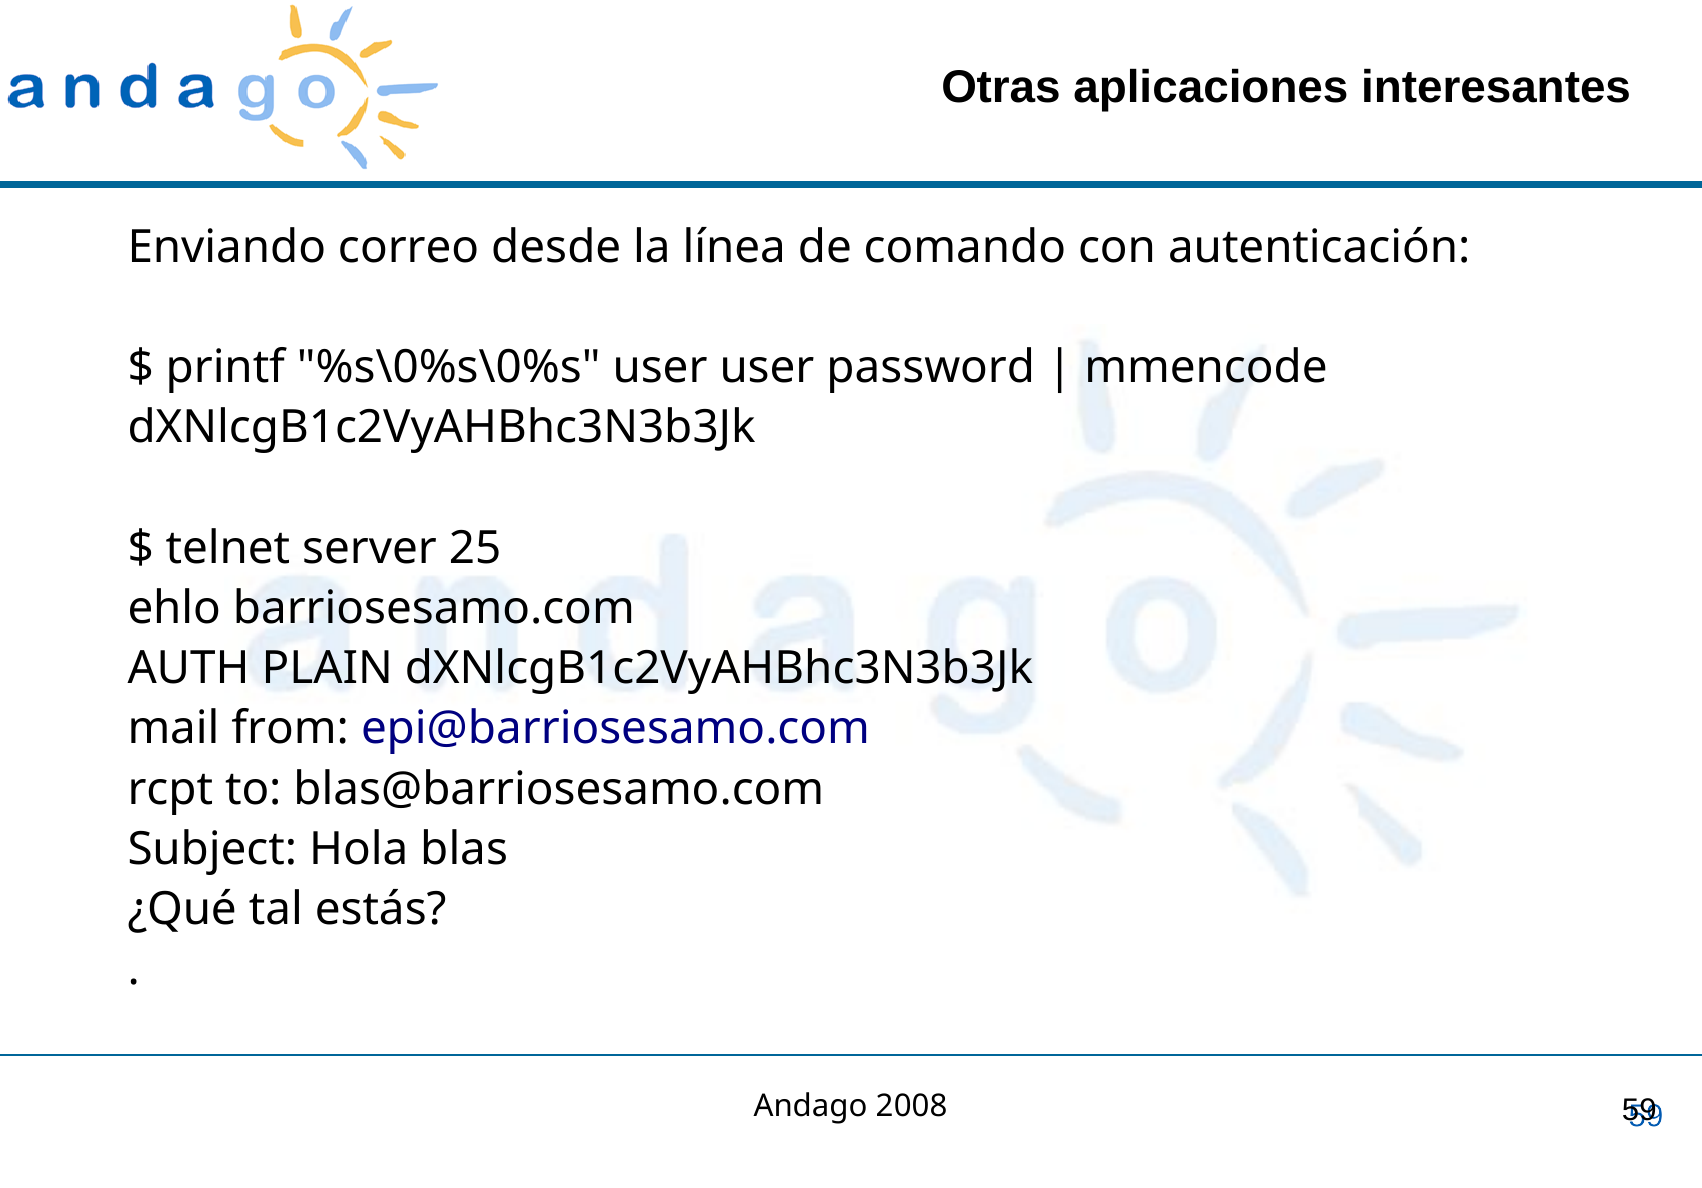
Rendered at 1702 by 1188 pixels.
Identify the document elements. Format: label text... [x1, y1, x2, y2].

subtitle Enviando correo desde la línea de comando con autenticación: $ printf "%s\0%s\0%s" user user password | mmencode dXNlcgB1c2VyAHBhc3N3b3Jk $ telnet server 25 ehlo barriosesamo.com AUTH PLAIN dXNlcgB1c2VyAHBhc3N3b3Jk mail from: epi@barriosesamo.com rcpt to: blas@barriosesamo.com Subject: Hola blas ¿Qué tal estás? . [127, 260, 1575, 1138]
title Otras aplicaciones interesantes [255, 0, 1702, 182]
picture [0, 0, 255, 175]
